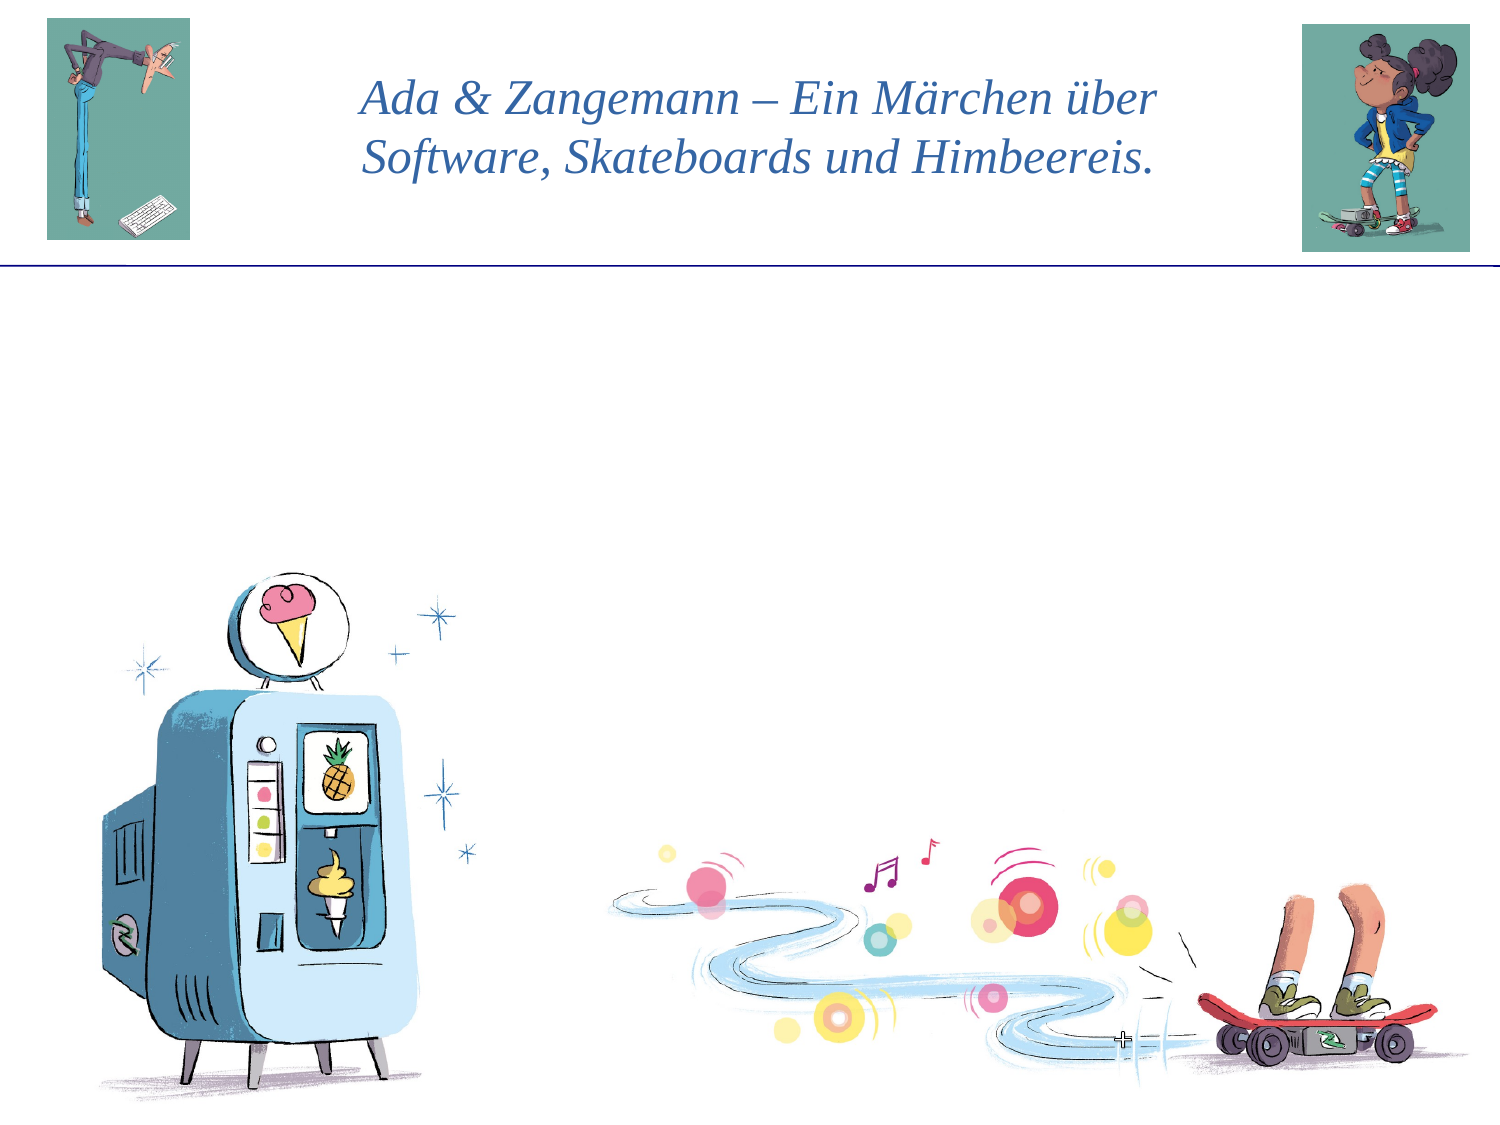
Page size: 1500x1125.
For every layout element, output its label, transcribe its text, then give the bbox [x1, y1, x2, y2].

text_box Ada & Zangemann – Ein Märchen über Software, Skateboards und Himbeereis. [274, 59, 1244, 194]
picture [3, 290, 1500, 1111]
picture [47, 18, 190, 240]
picture [1302, 24, 1470, 252]
